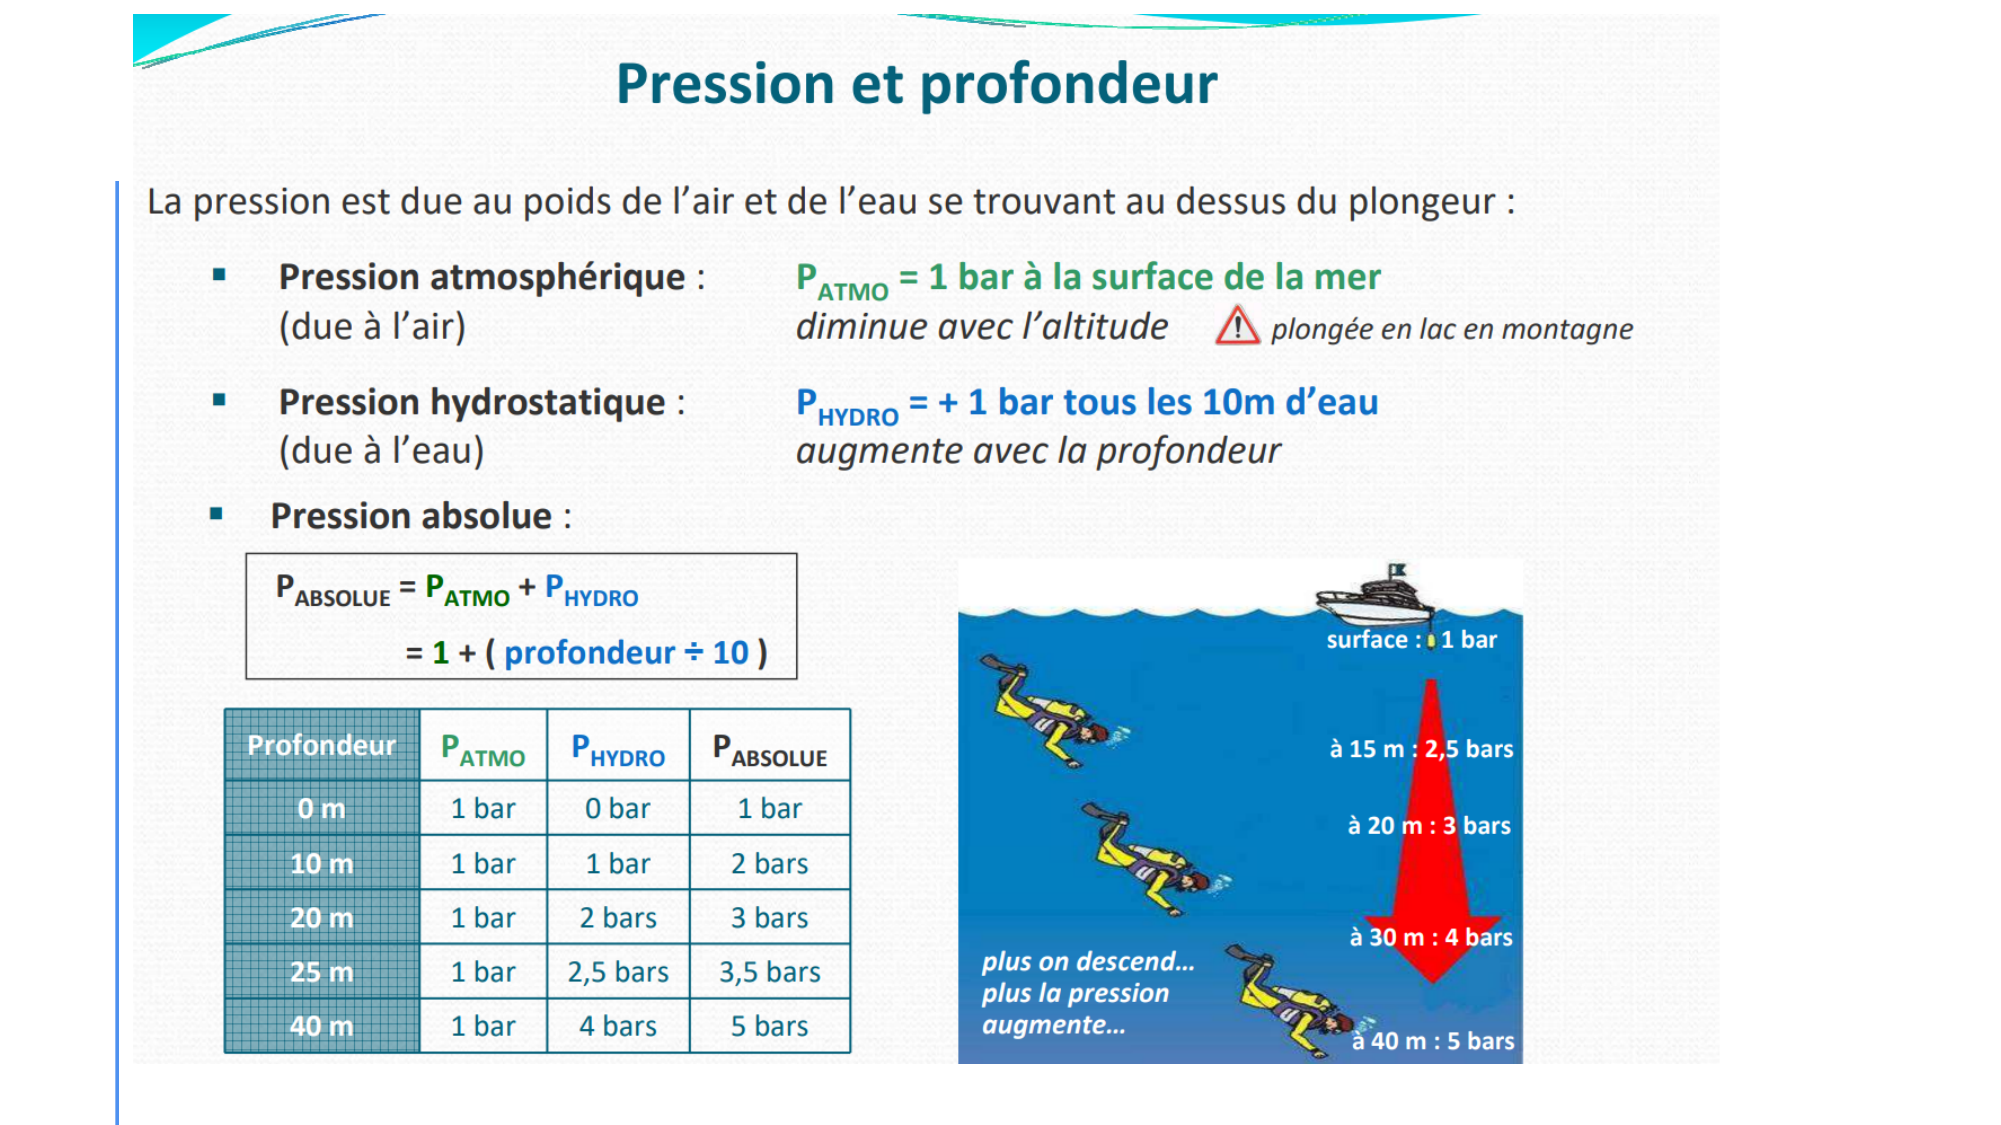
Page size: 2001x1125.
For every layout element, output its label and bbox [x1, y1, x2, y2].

picture [133, 14, 1750, 1064]
